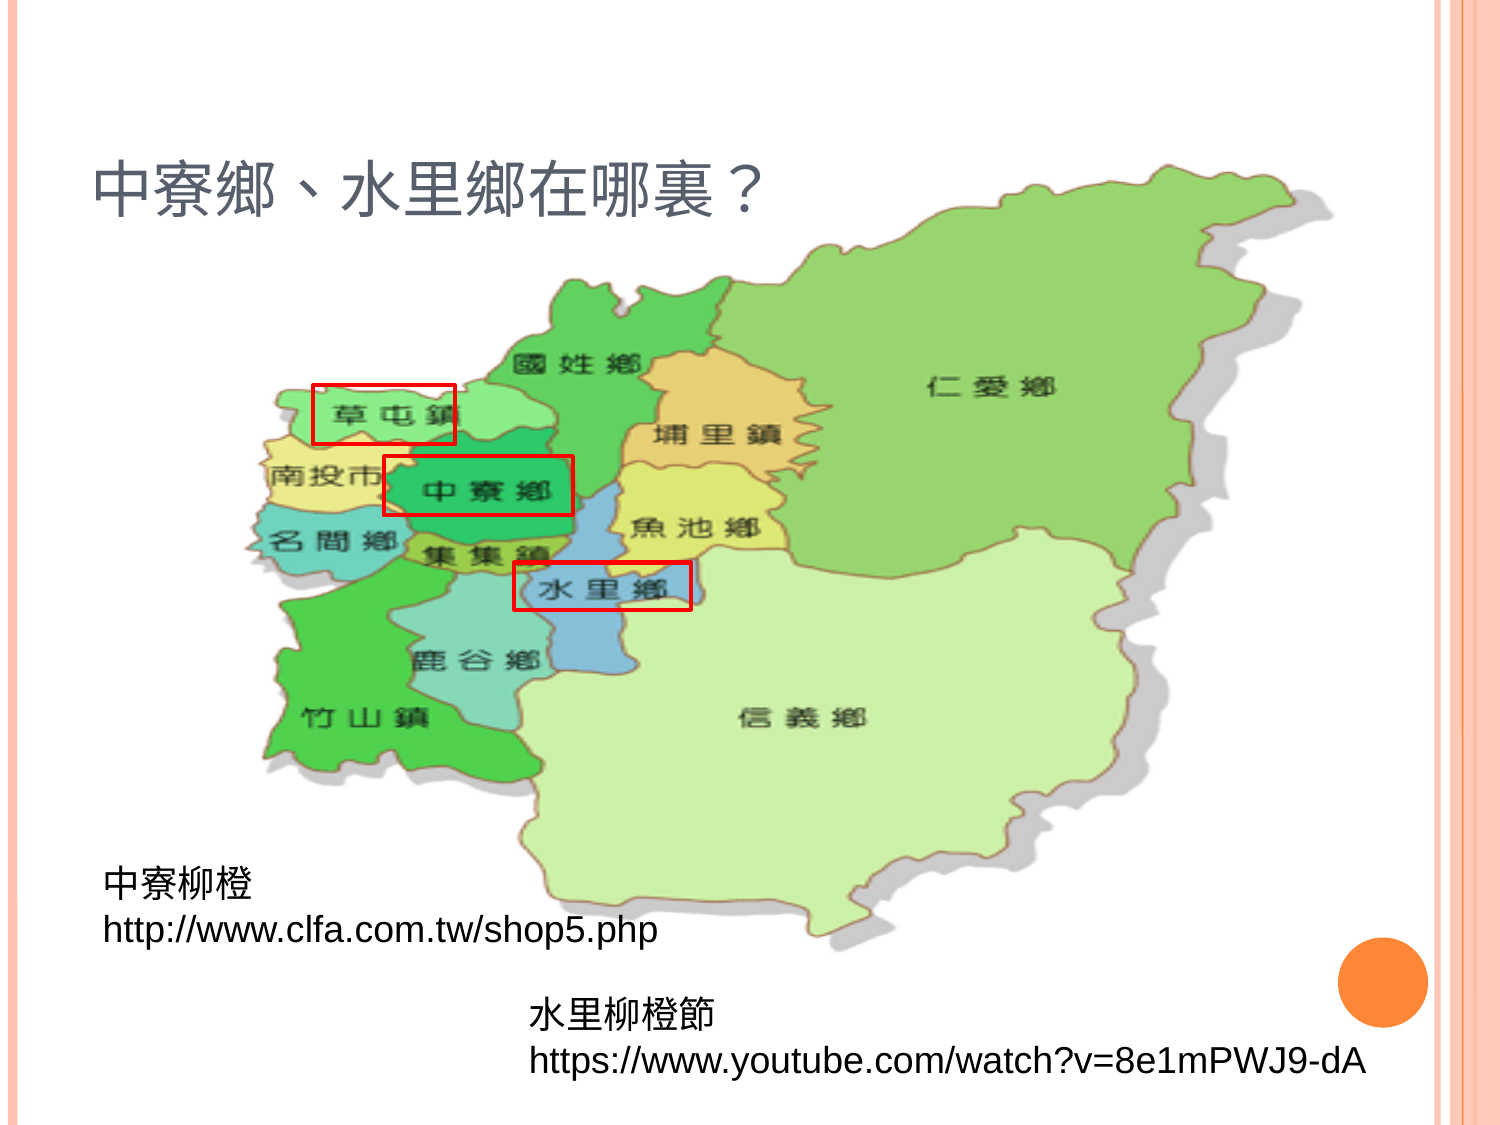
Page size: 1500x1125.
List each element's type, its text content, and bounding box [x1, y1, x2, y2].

text_box 水里柳橙節 https://www.youtube.com/watch?v=8e1mPWJ9-dA [514, 983, 1382, 1088]
picture [218, 154, 1365, 959]
text_box 中寮柳橙 http://www.clfa.com.tw/shop5.php [88, 852, 674, 957]
title 中寮鄉、水里鄉在哪裏？ [75, 45, 1300, 233]
